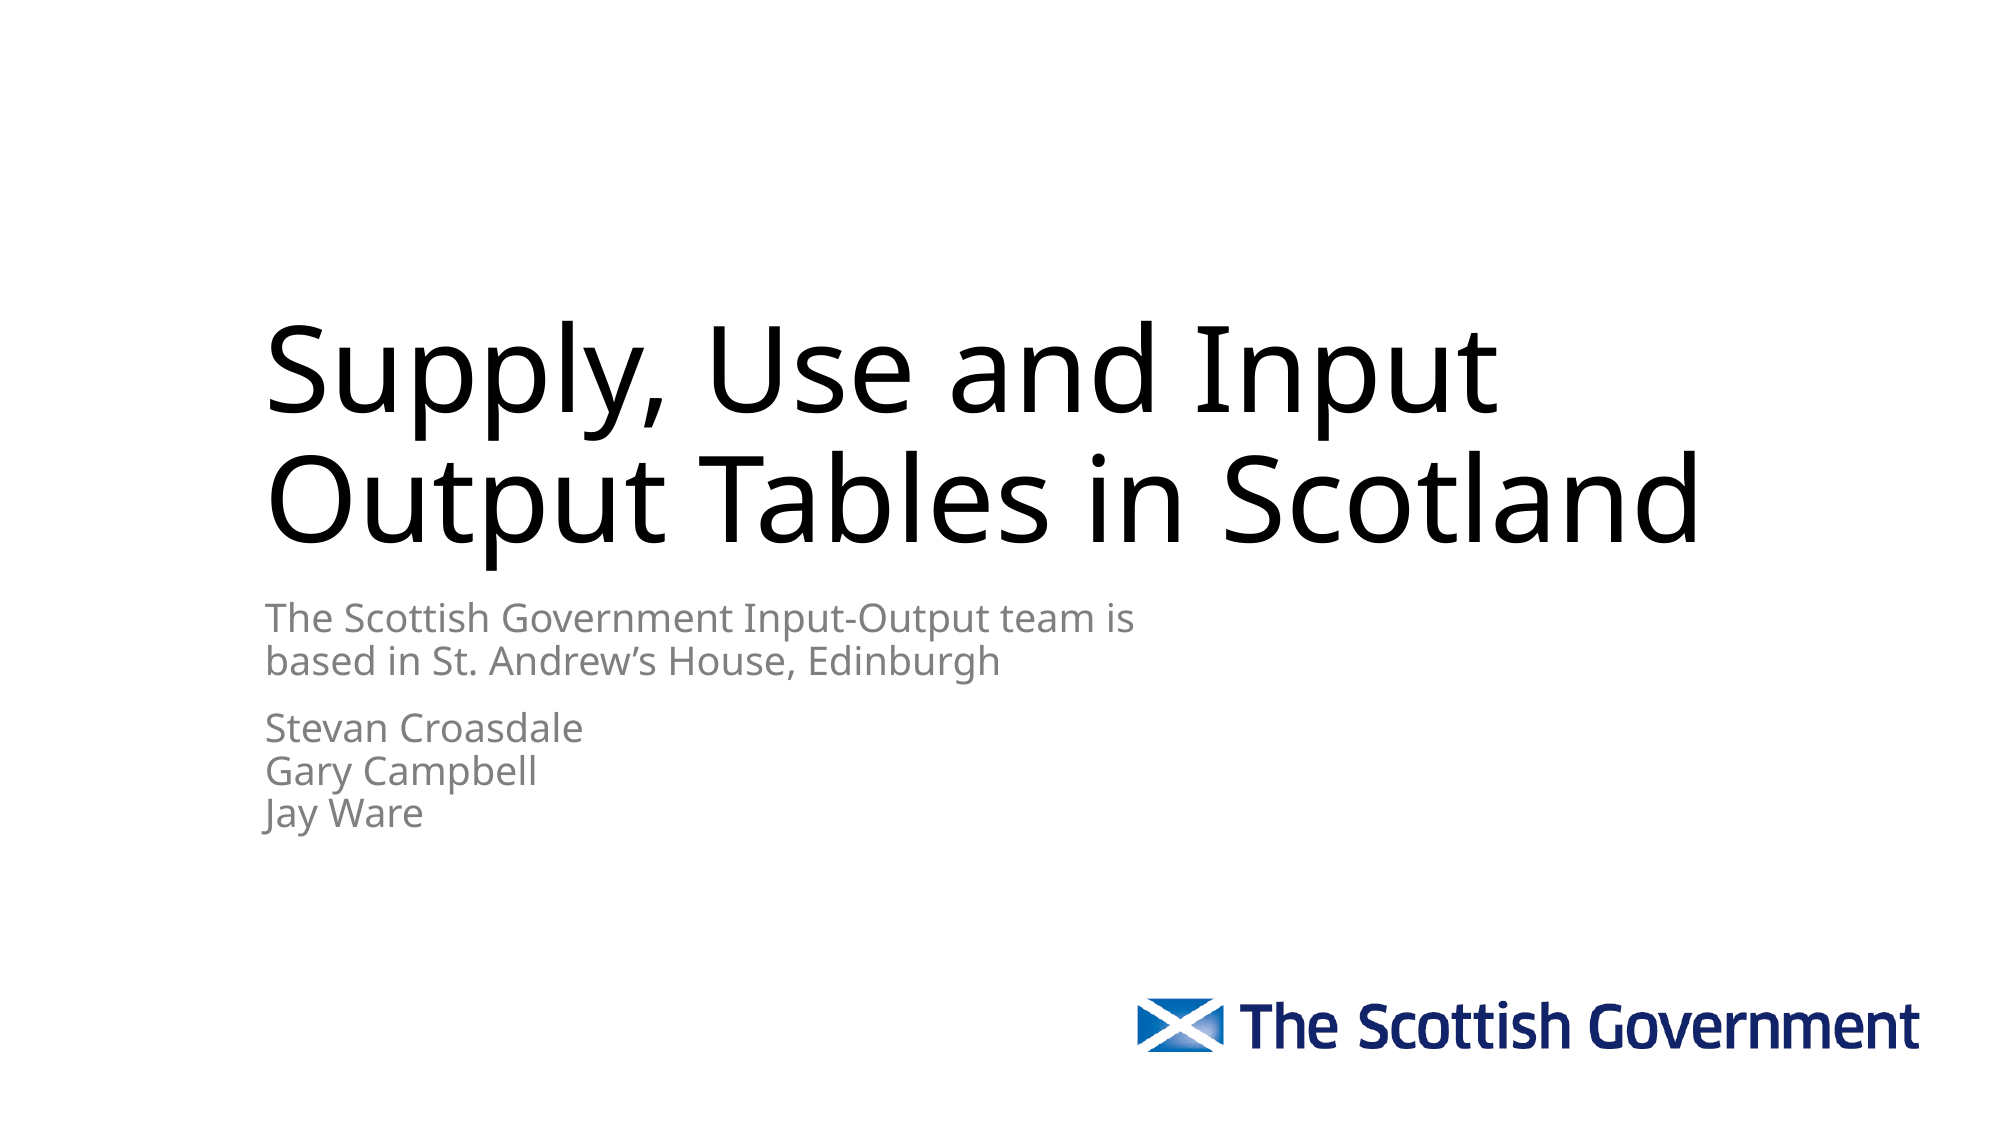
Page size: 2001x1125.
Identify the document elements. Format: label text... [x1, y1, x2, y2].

picture [1134, 996, 1922, 1053]
title Supply, Use and Input Output Tables in Scotland [249, 184, 1750, 576]
subtitle The Scottish Government Input-Output team is based in St. Andrew’s House, Edinburgh Stevan Croasdale Gary Campbell Jay Ware [249, 590, 1750, 863]
